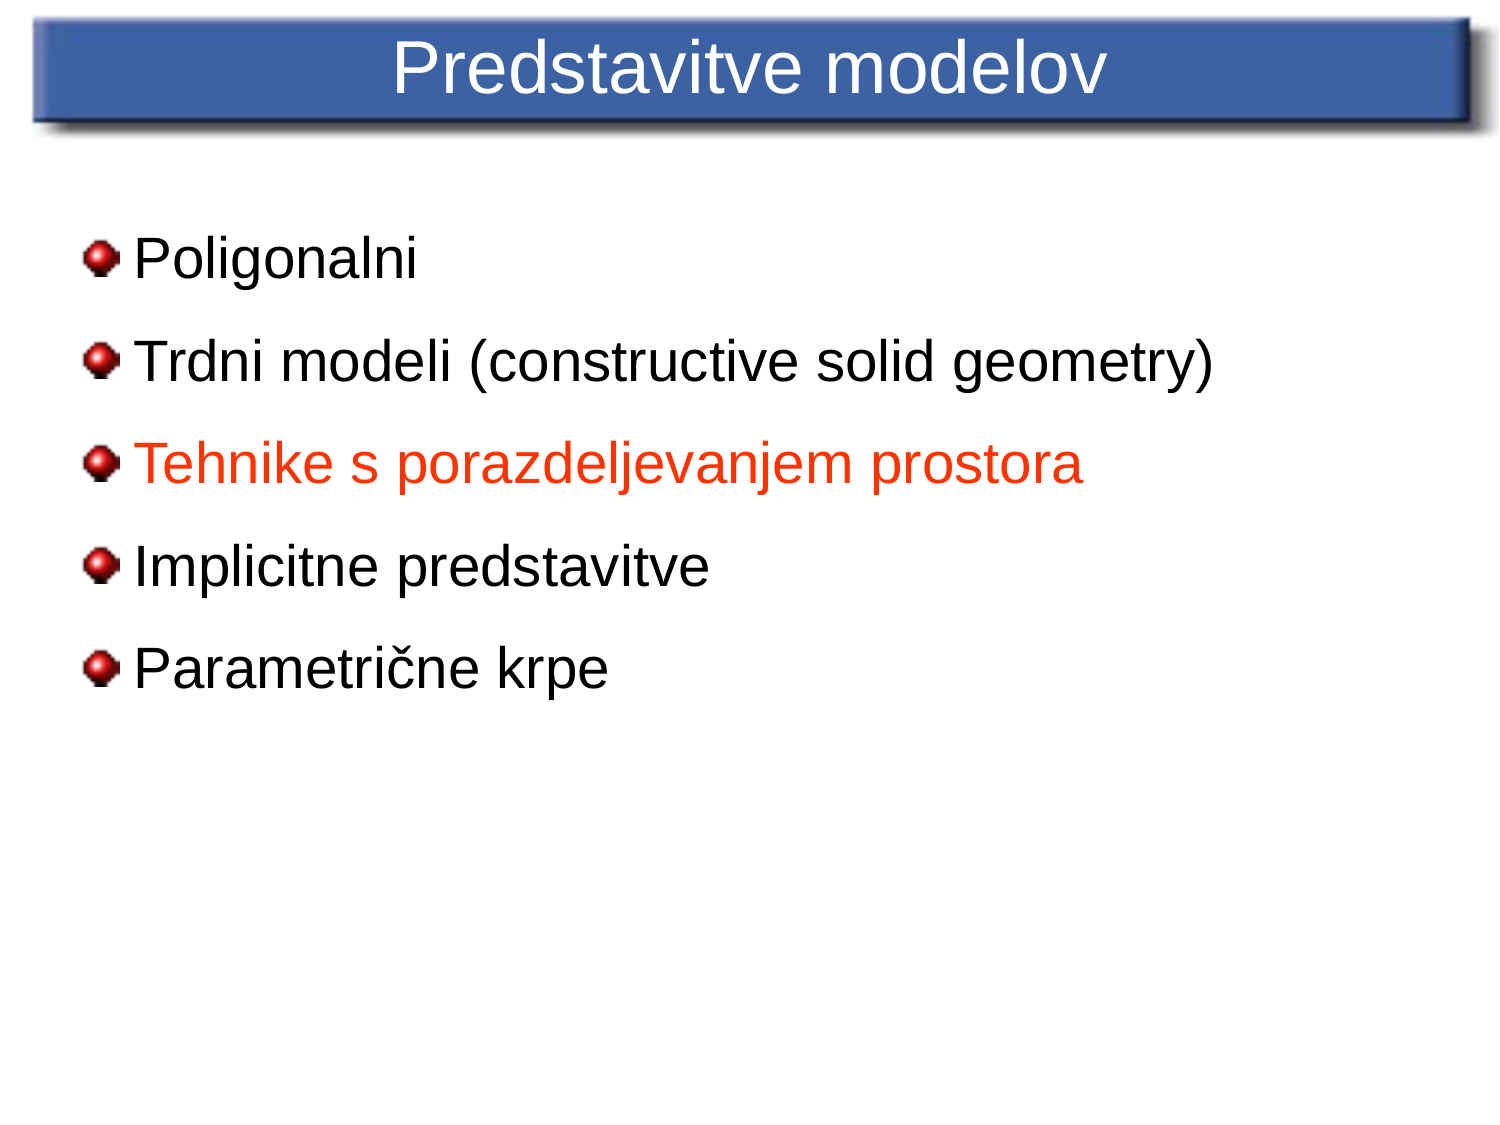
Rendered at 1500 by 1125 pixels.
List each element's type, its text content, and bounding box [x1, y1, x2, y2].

list Poligonalni Trdni modeli (constructive solid geometry) Tehnike s porazdeljevanjem prostora Implicitne predstavitve Parametrične krpe [62, 212, 1413, 955]
title Predstavitve modelov [0, 10, 1500, 116]
picture [31, 116, 1499, 142]
